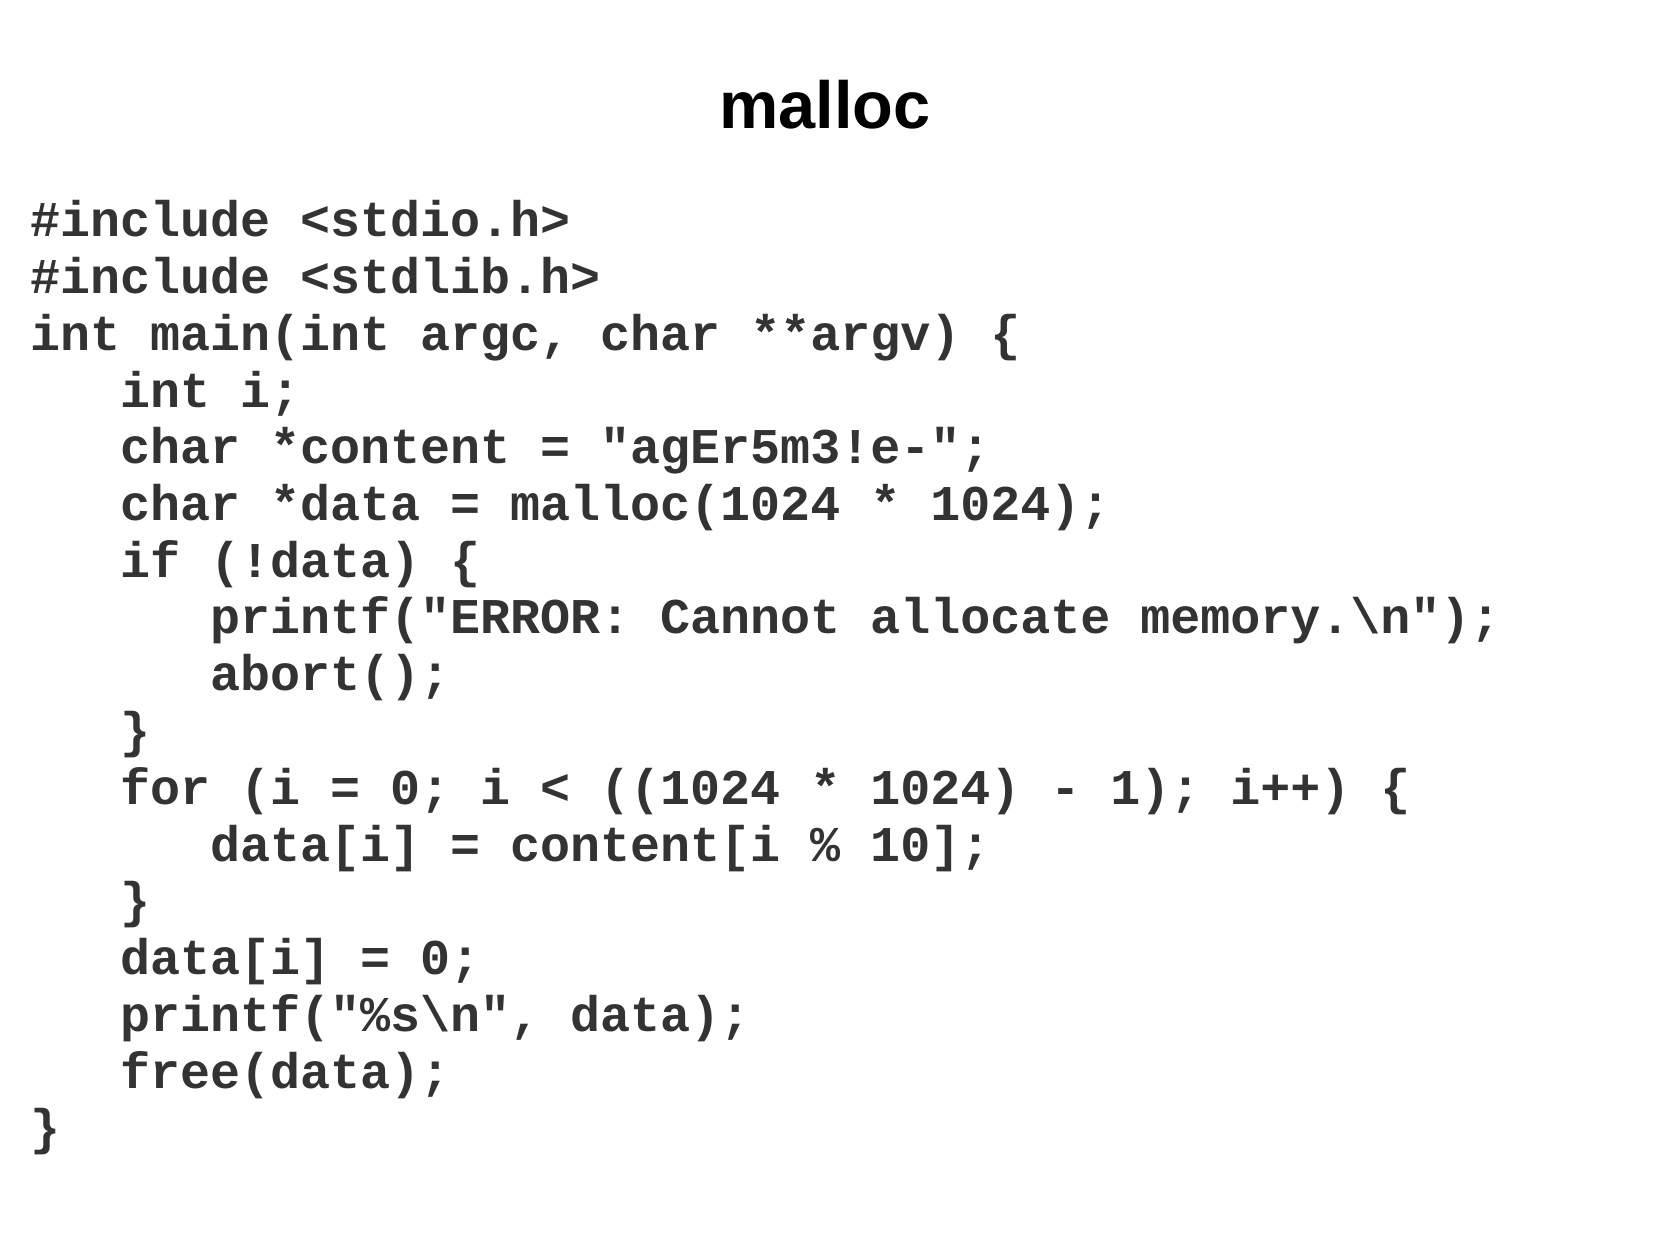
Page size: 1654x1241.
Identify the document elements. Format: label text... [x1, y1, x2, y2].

list #include <stdio.h> #include <stdlib.h> int main(int argc, char **argv) { int i; char *content = "agEr5m3!e-"; char *data = malloc(1024 * 1024); if (!data) { printf("ERROR: Cannot allocate memory.\n"); abort(); } for (i = 0; i < ((1024 * 1024) - 1); i++) { data[i] = content[i % 10]; } data[i] = 0; printf("%s\n", data); free(data); } [30, 195, 1621, 1216]
title malloc [30, 30, 1621, 181]
